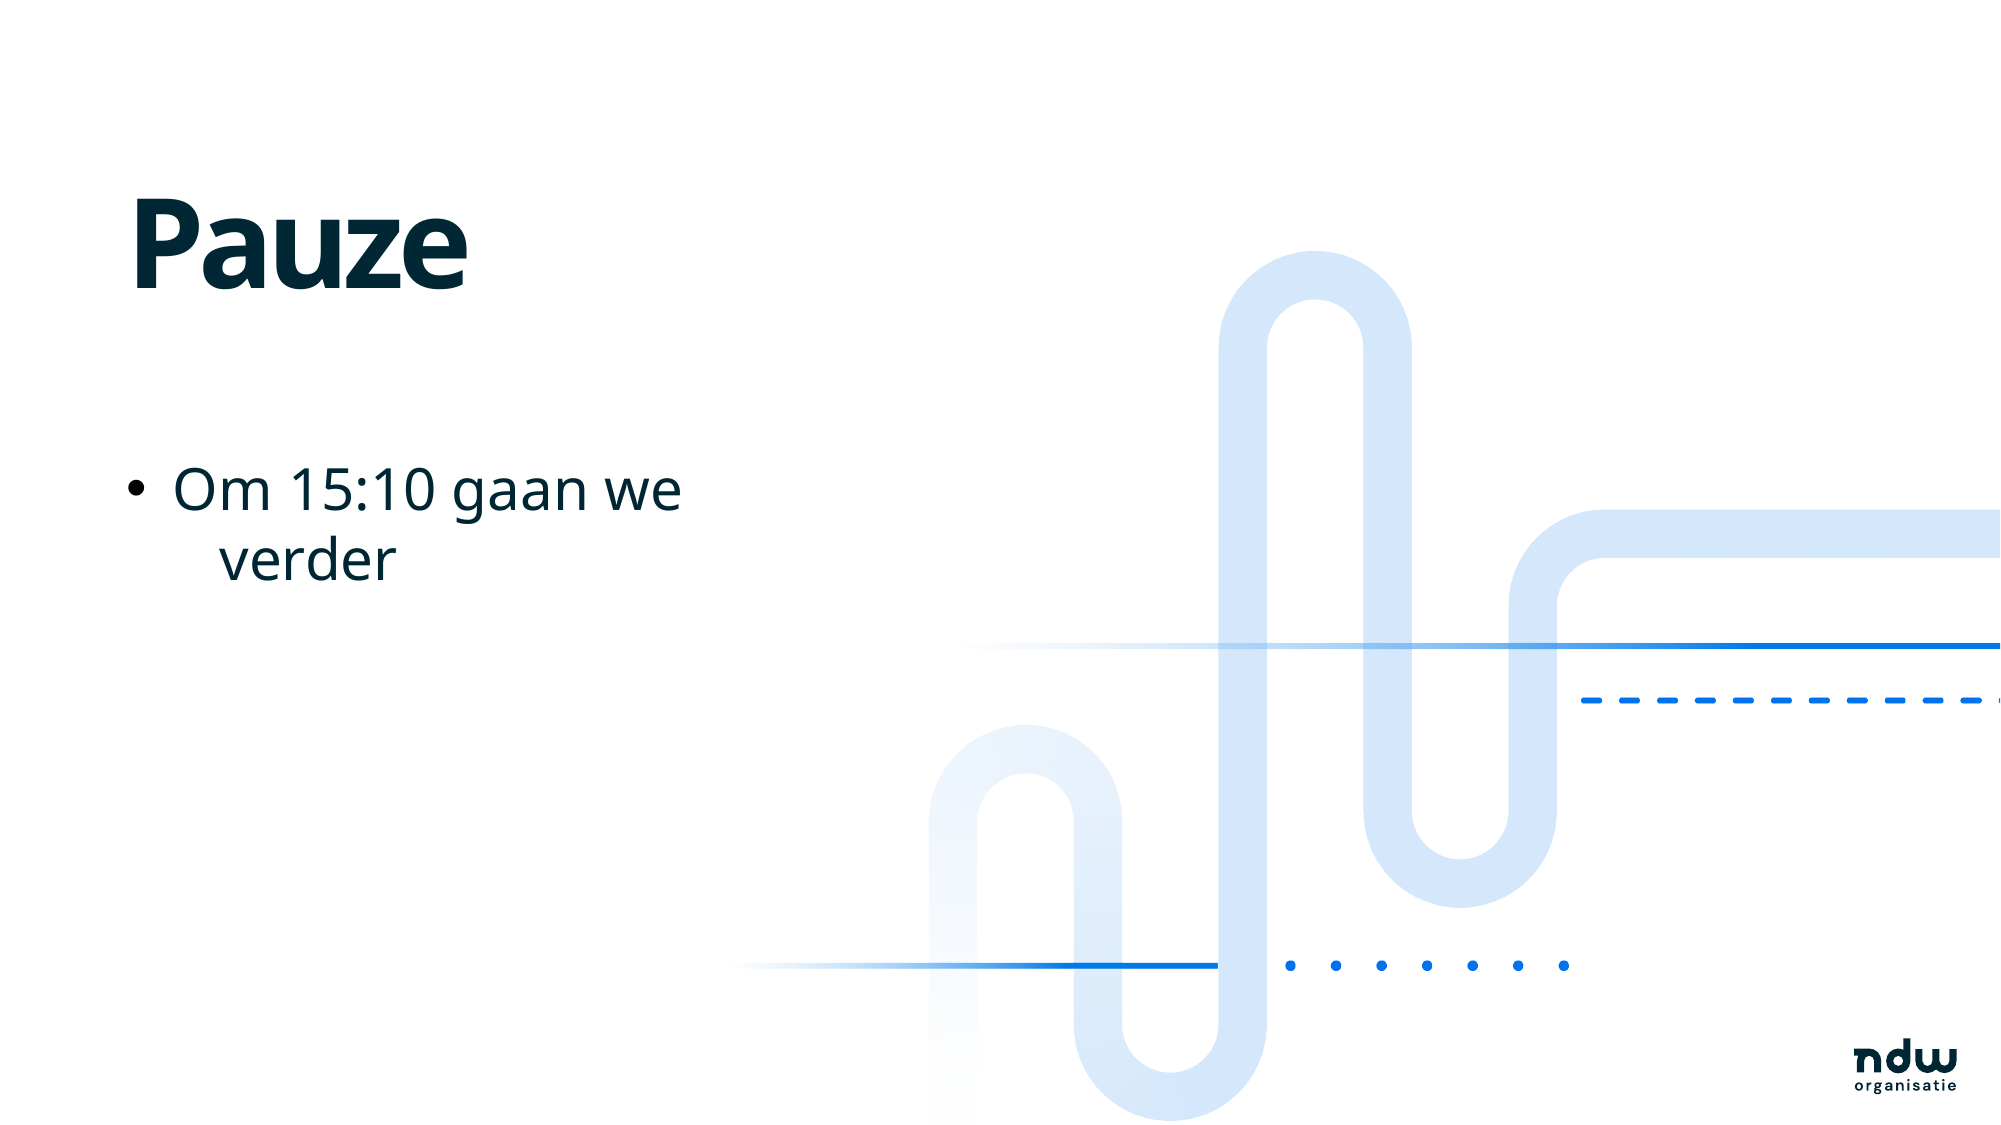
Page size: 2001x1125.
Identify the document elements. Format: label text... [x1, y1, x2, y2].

text_box Om 15:10 gaan we verder [110, 444, 891, 531]
title Pauze [110, 0, 1110, 506]
